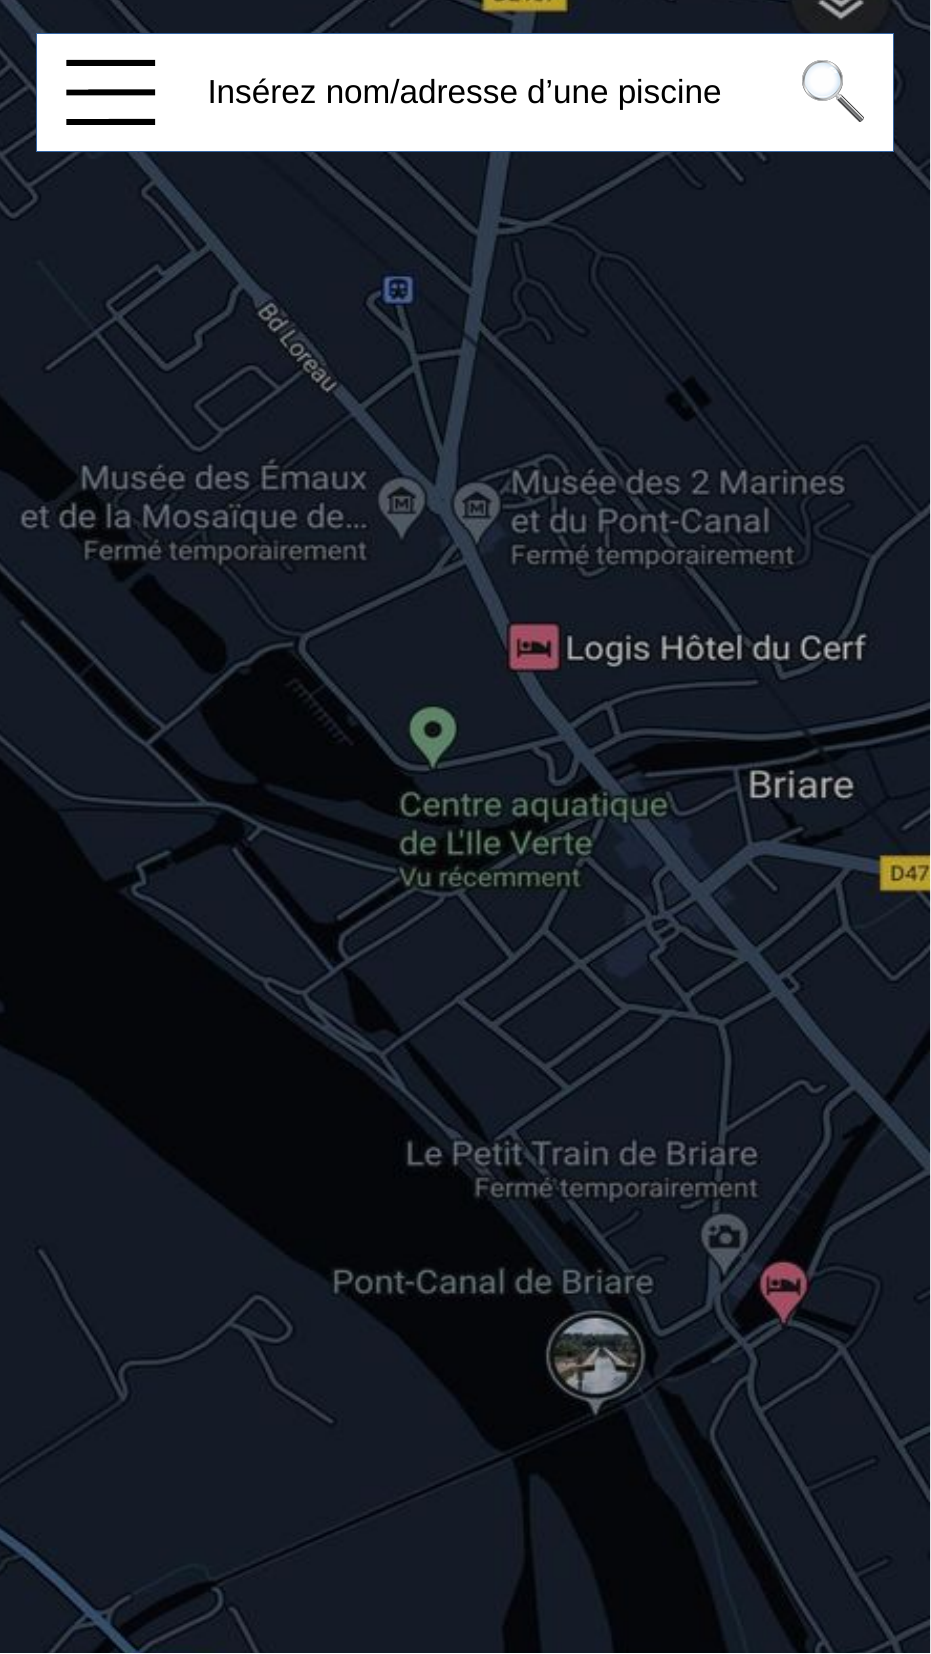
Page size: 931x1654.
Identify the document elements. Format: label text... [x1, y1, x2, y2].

text_box Insérez nom/adresse d’une piscine [184, 33, 746, 152]
text_box [746, 33, 894, 152]
text_box [36, 33, 184, 152]
picture [0, 0, 931, 1653]
